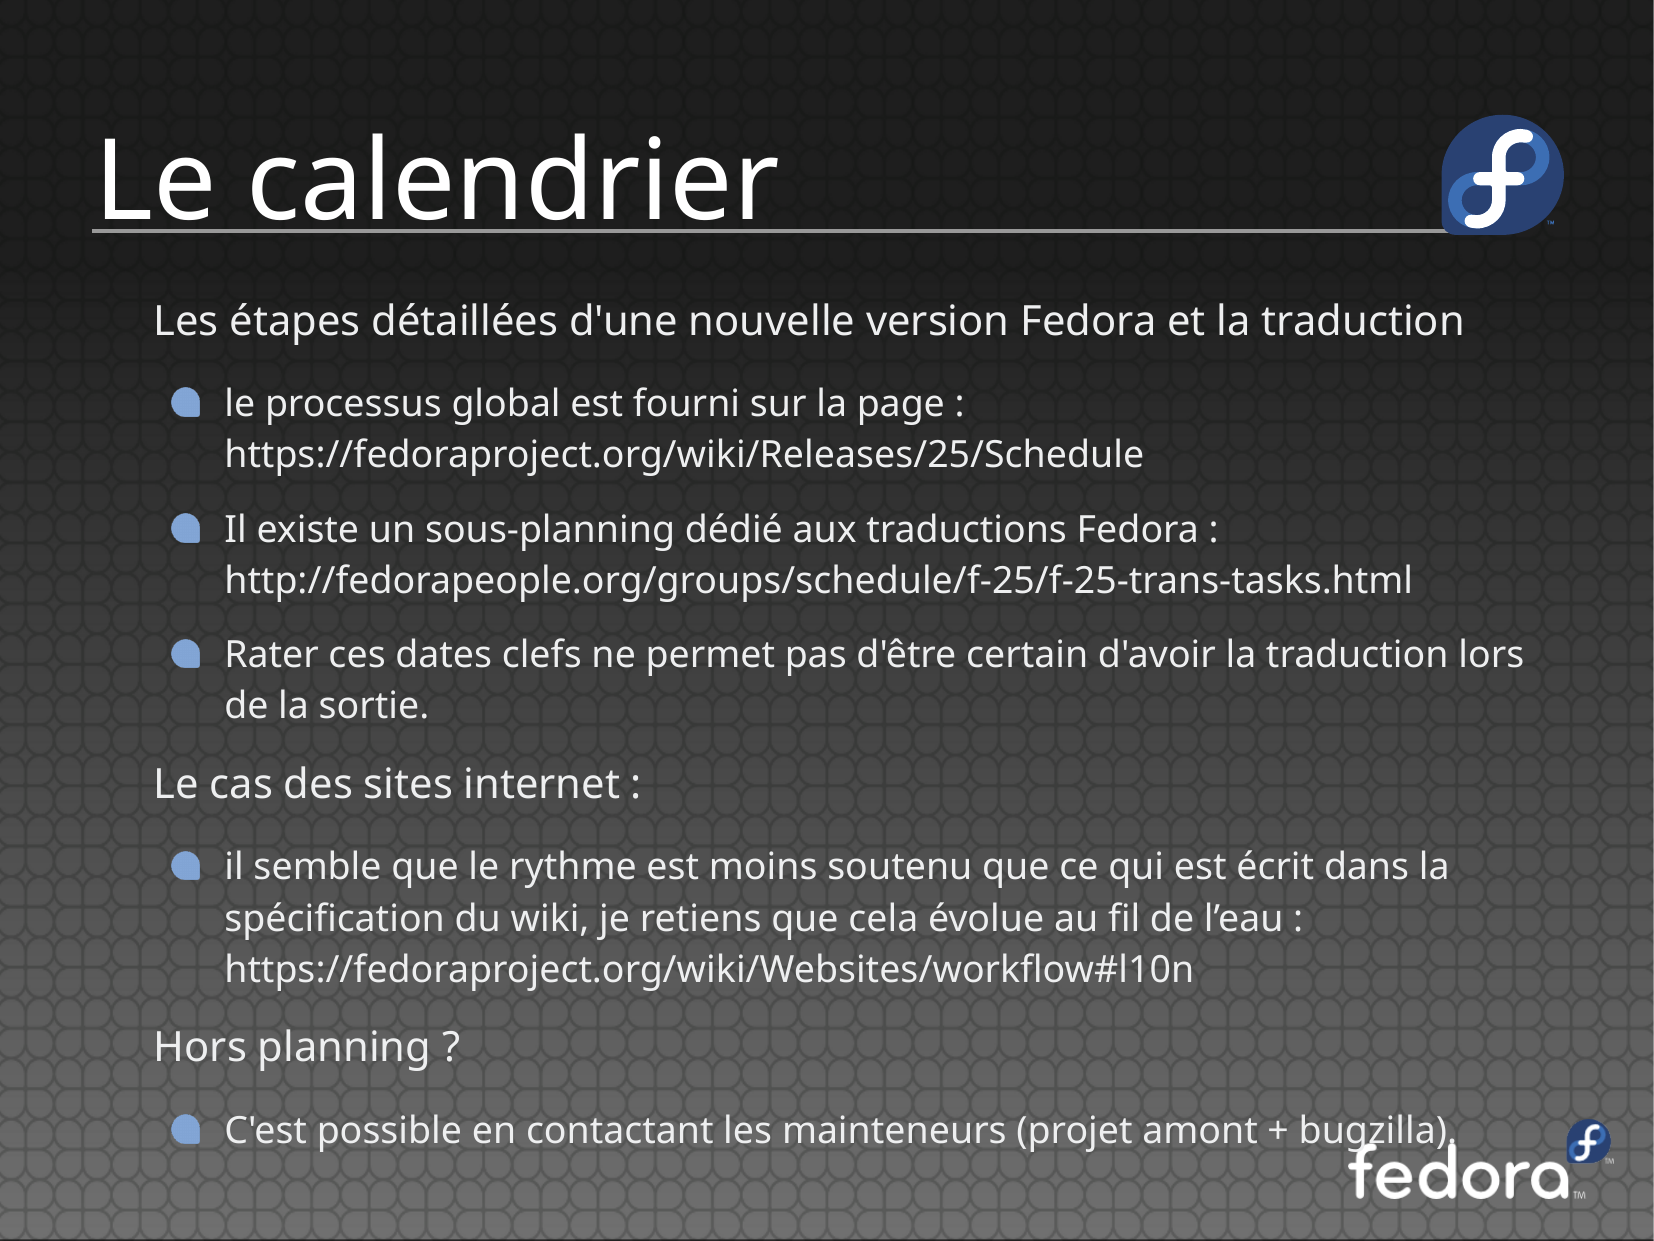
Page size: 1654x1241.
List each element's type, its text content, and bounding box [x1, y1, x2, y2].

title Le calendrier [94, 100, 1426, 251]
list Les étapes détaillées d'une nouvelle version Fedora et la traduction le processus global est fourni sur la page : https://fedoraproject.org/wiki/Releases/25/Schedule Il existe un sous-planning dédié aux traductions Fedora : http://fedorapeople.org/groups/schedule/f-25/f-25-trans-tasks.html Rater ces dates clefs ne permet pas d'être certain d'avoir la traduction lors de la sortie. Le cas des sites internet : il semble que le rythme est moins soutenu que ce qui est écrit dans la spécification du wiki, je retiens que cela évolue au fil de l’eau : https://fedoraproject.org/wiki/Websites/workflow#l10n Hors planning ? C'est possible en contactant les mainteneurs (projet amont + bugzilla). [82, 290, 1571, 1094]
picture [0, 0, 1654, 1241]
